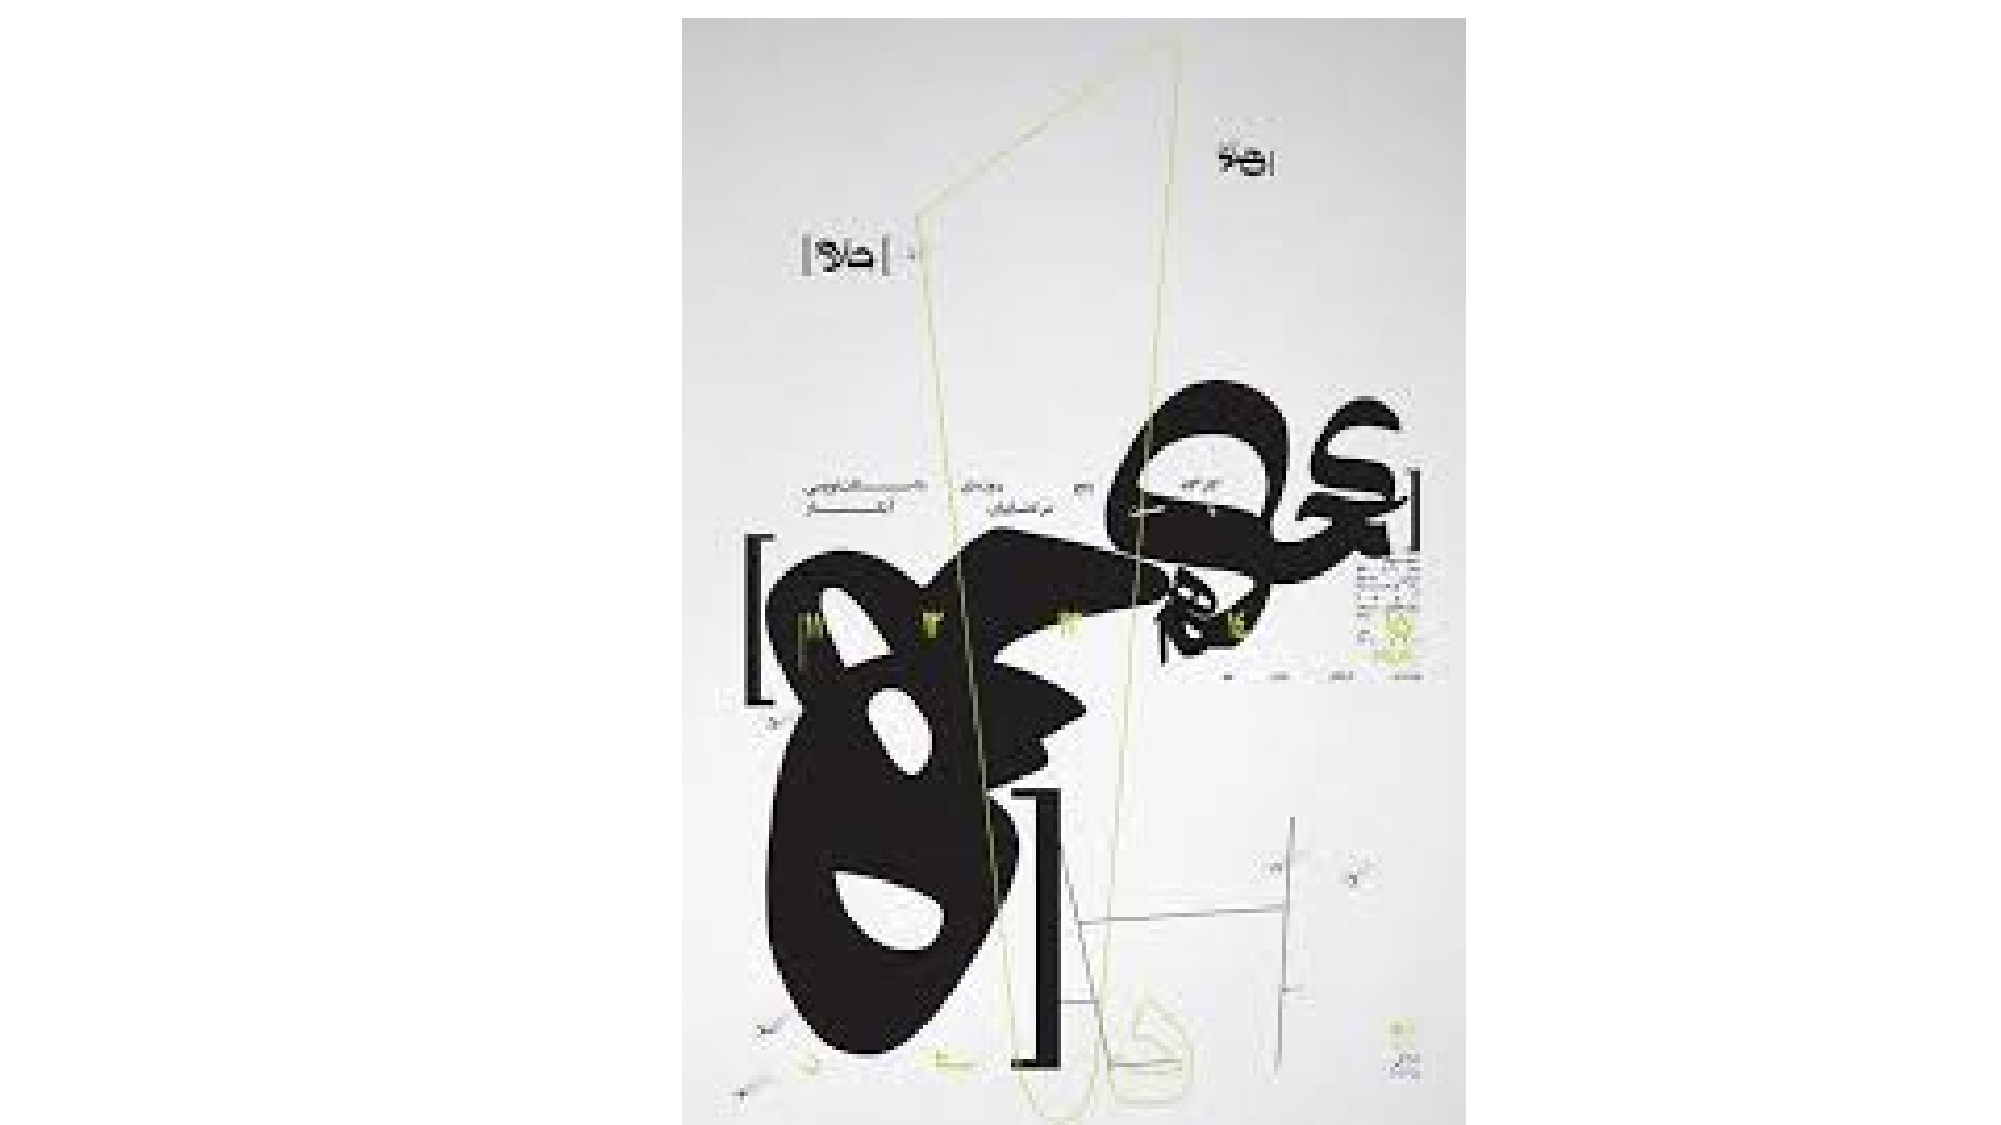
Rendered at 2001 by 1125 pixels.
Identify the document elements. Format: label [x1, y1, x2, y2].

picture [682, 18, 1466, 1125]
